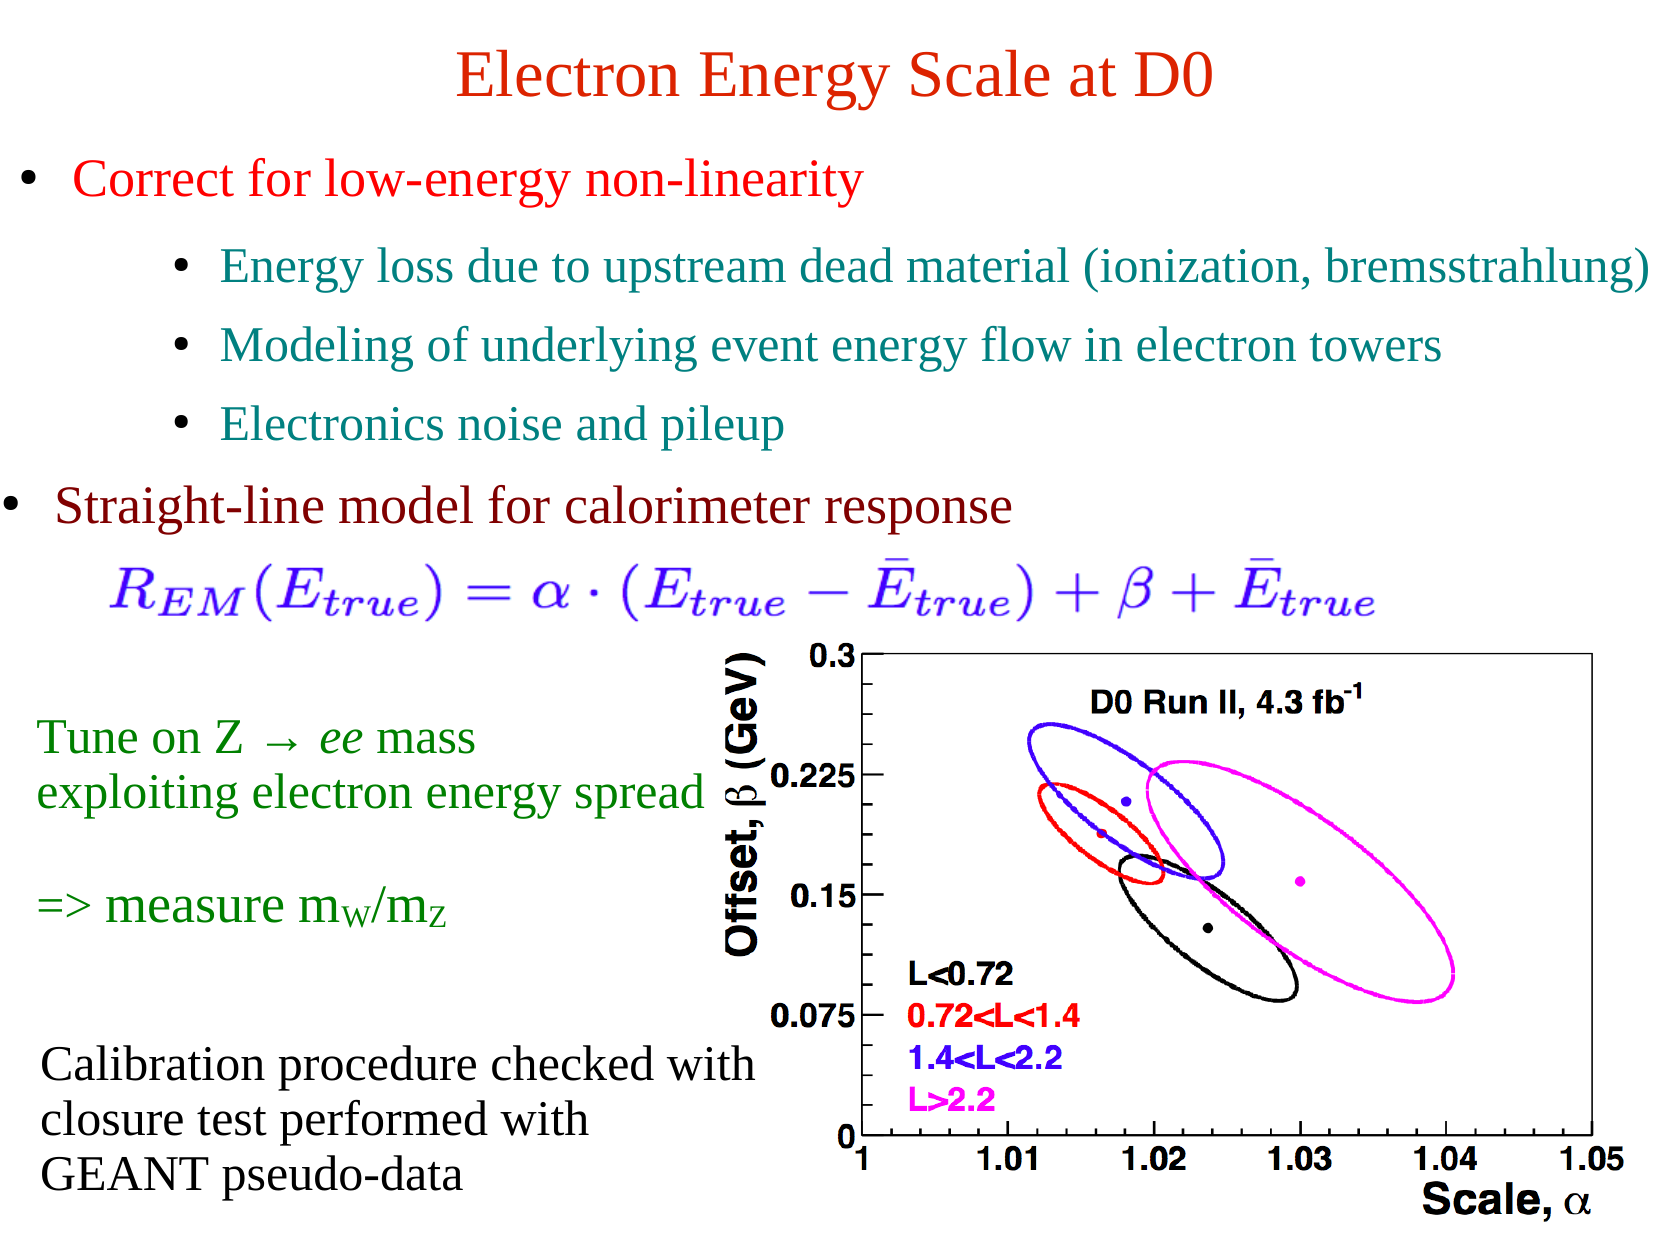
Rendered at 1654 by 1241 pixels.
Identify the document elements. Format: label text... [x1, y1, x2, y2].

text_box Tune on Z → ee mass exploiting electron energy spread => measure mW/mZ [18, 708, 704, 953]
picture [709, 637, 1640, 1229]
text_box Calibration procedure checked with closure test performed with GEANT pseudo-data [40, 1035, 756, 1202]
picture [95, 553, 1403, 635]
title Electron Energy Scale at D0 [121, 20, 1534, 127]
list Correct for low-energy non-linearity Energy loss due to upstream dead material (ionization, bremsstrahlung) Modeling of underlying event energy flow in electron towers Electronics noise and pileup Straight-line model for calorimeter response [0, 148, 1654, 984]
